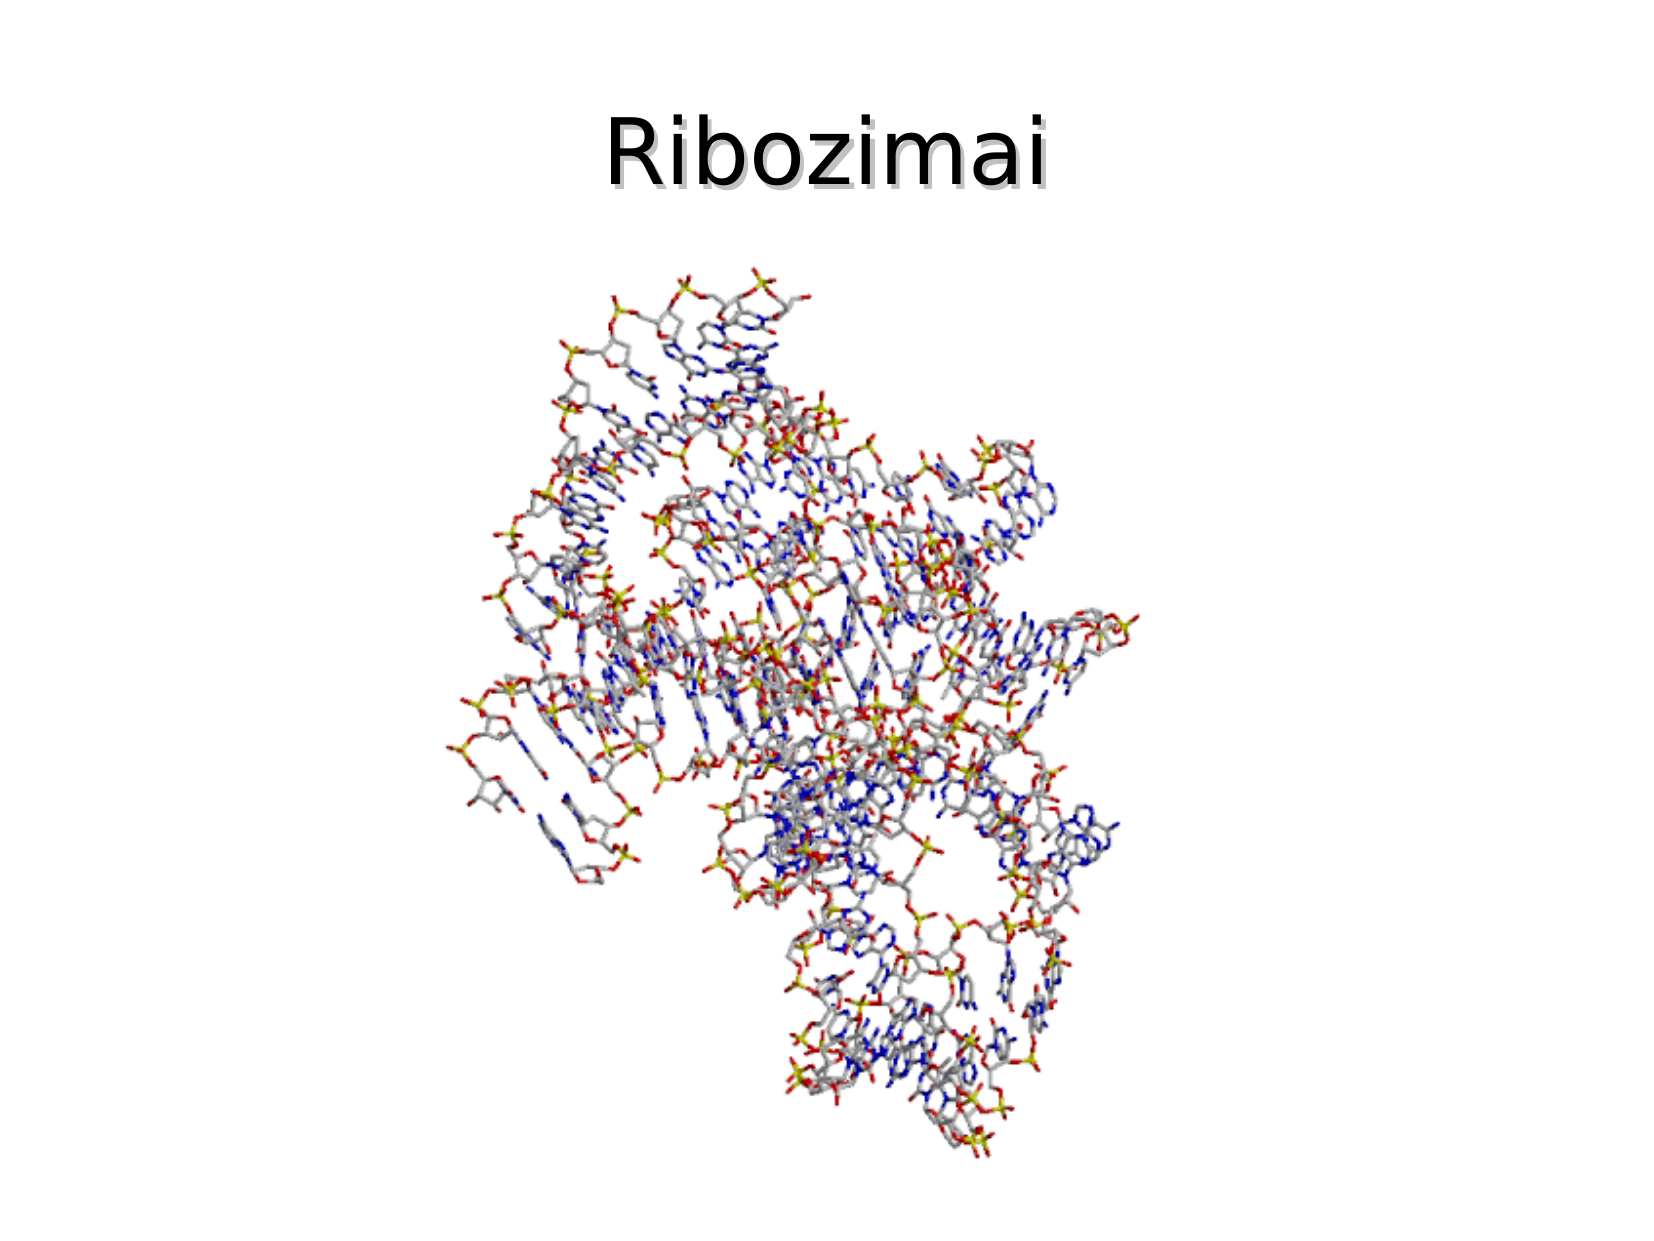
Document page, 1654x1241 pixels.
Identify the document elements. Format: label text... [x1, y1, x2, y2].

picture [324, 206, 1300, 1182]
title Ribozimai [82, 56, 1571, 250]
